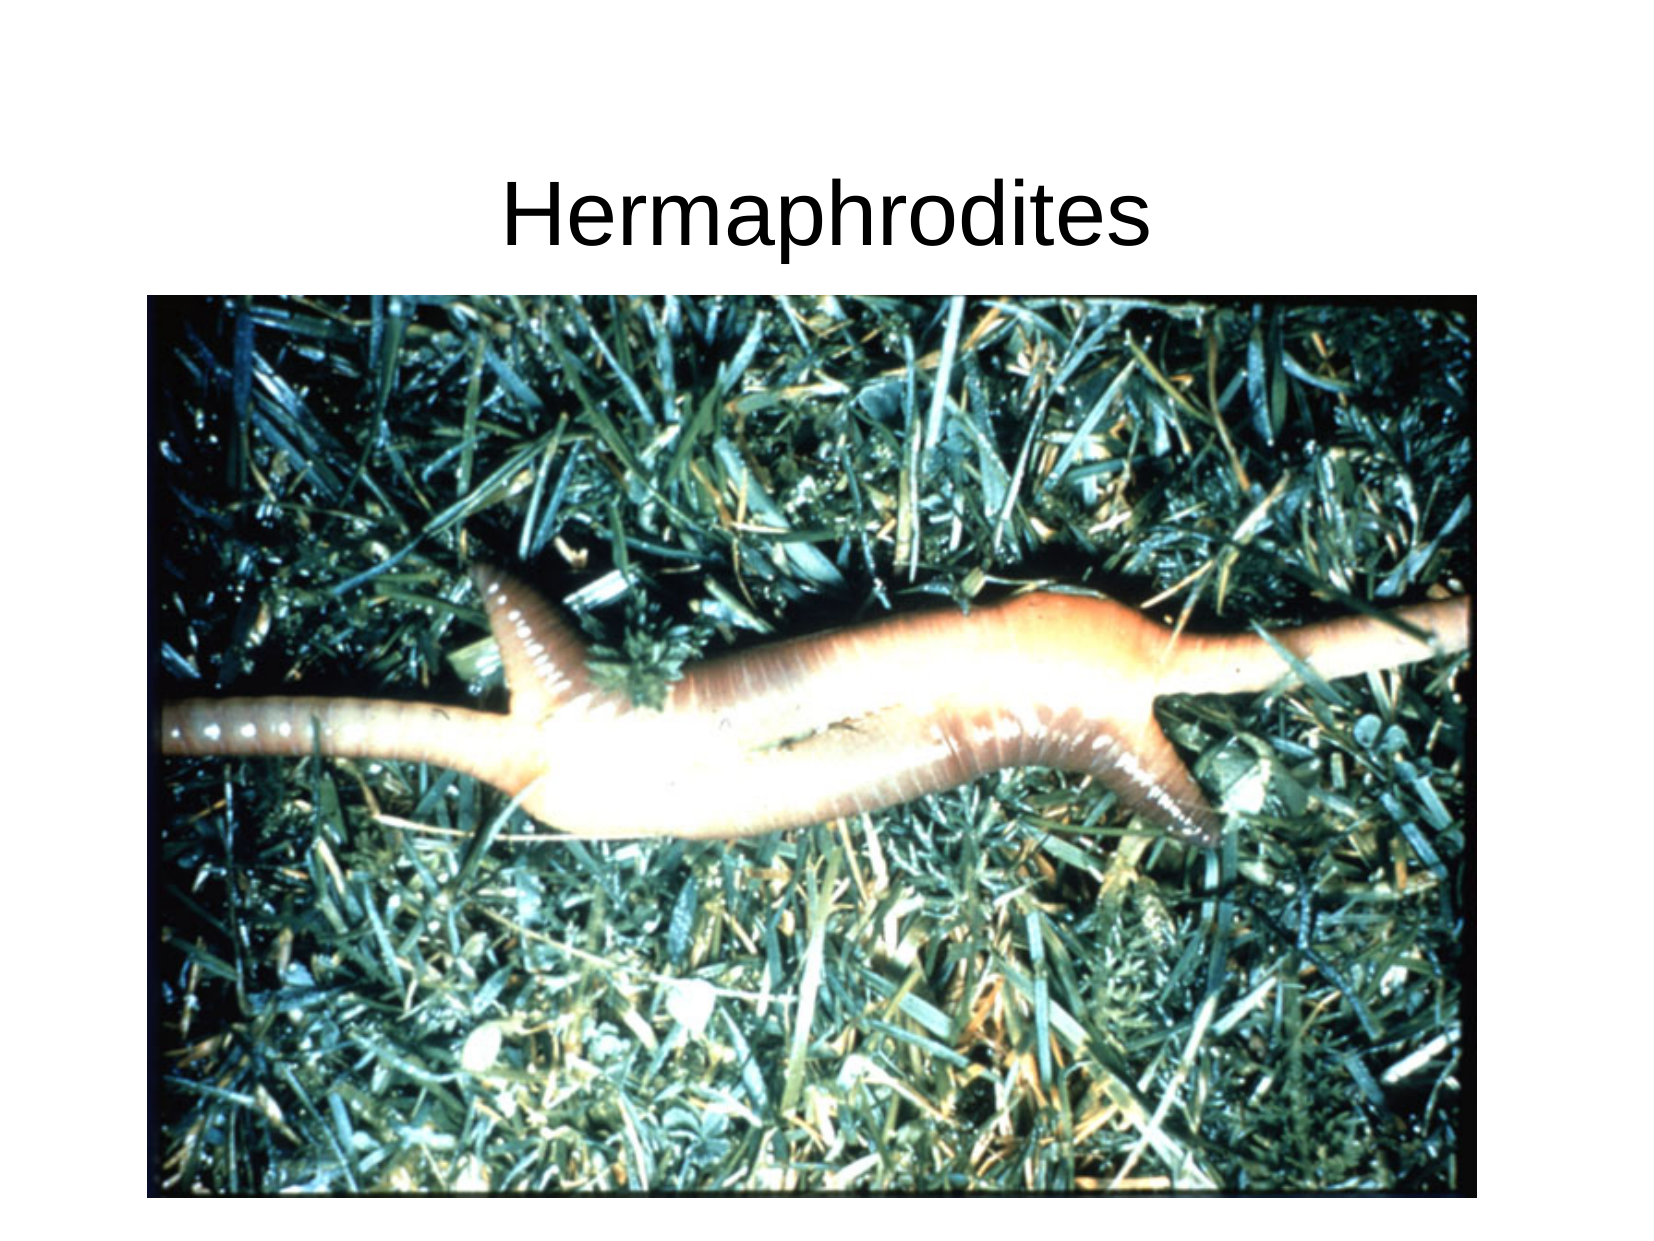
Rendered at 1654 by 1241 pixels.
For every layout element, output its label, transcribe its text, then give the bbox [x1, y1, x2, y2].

picture [147, 295, 1477, 1198]
title Hermaphrodites [124, 83, 1530, 344]
